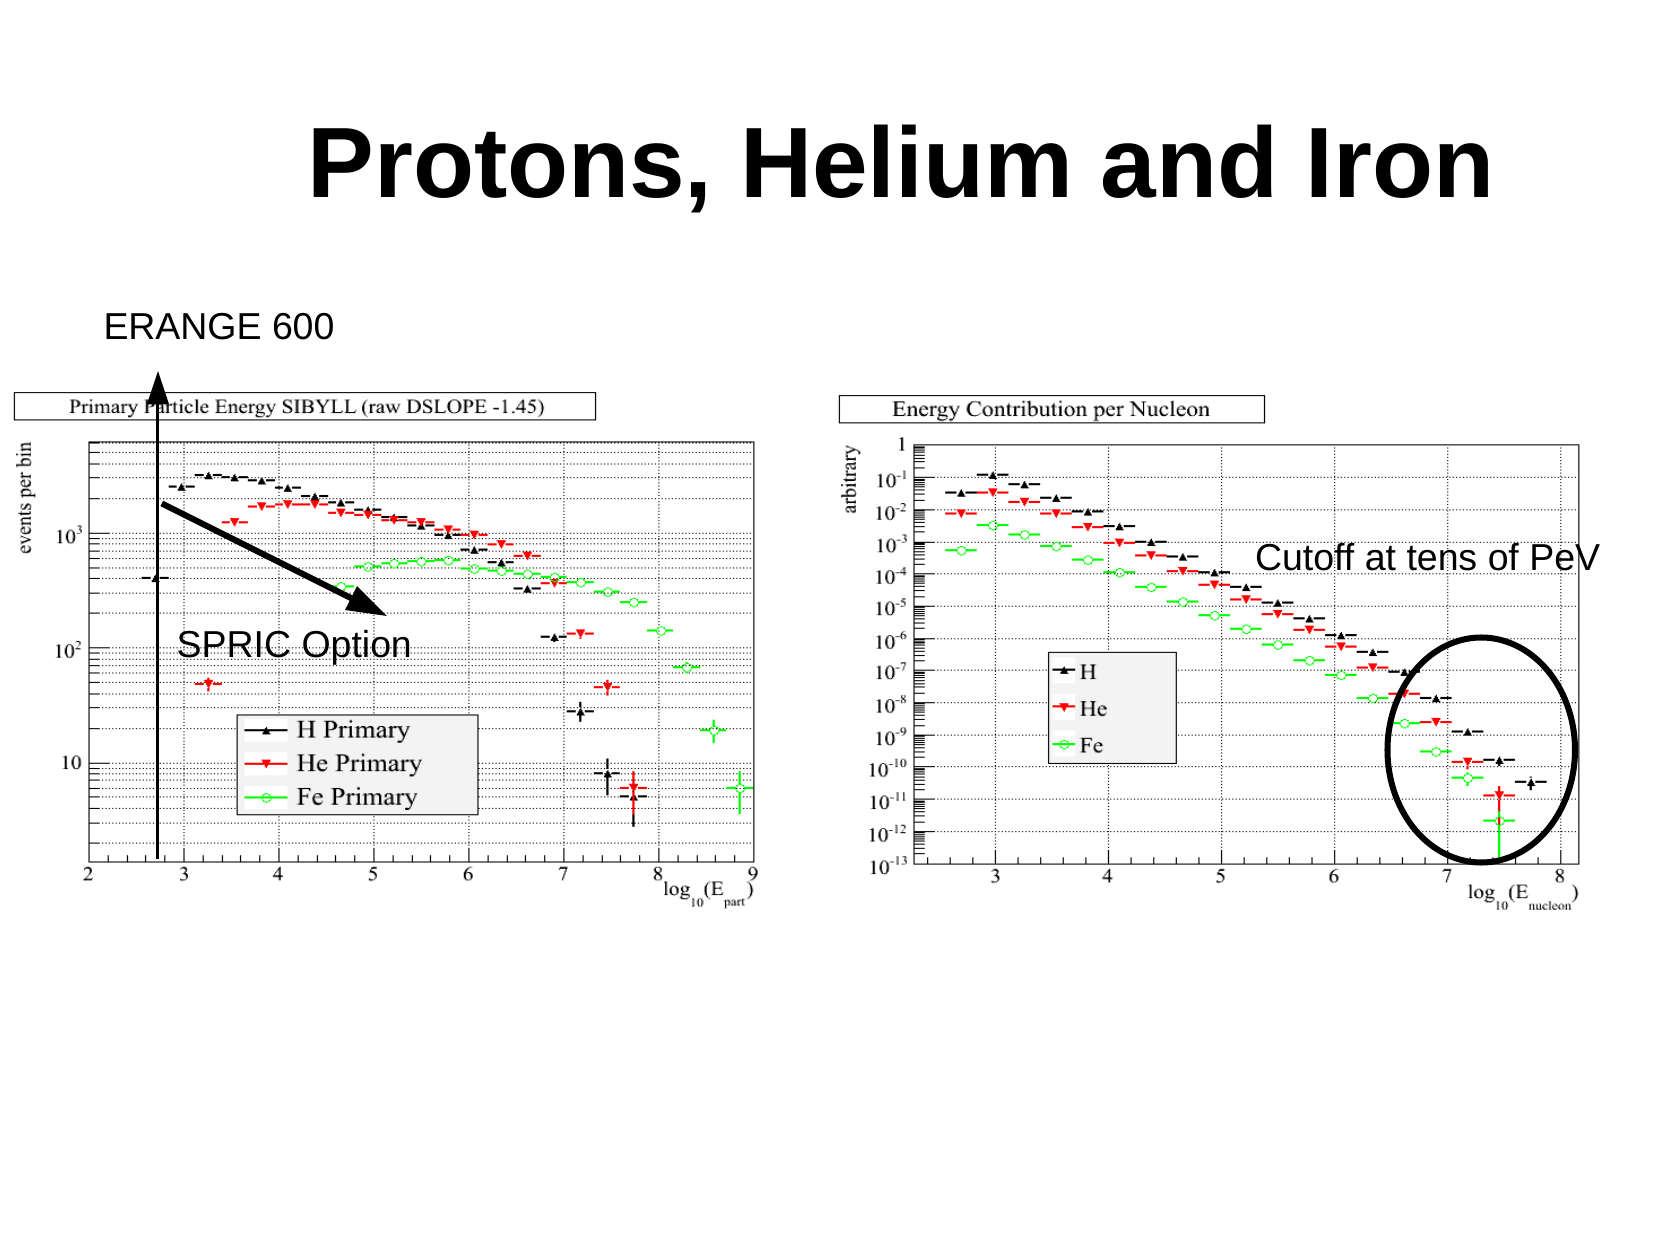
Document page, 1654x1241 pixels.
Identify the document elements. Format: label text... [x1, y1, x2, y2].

text_box Cutoff at tens of PeV [1240, 529, 1616, 601]
picture [6, 390, 1654, 916]
text_box SPRIC Option [161, 615, 427, 687]
text_box ERANGE 600 [88, 298, 350, 369]
text_box Protons, Helium and Iron [292, 99, 1510, 265]
